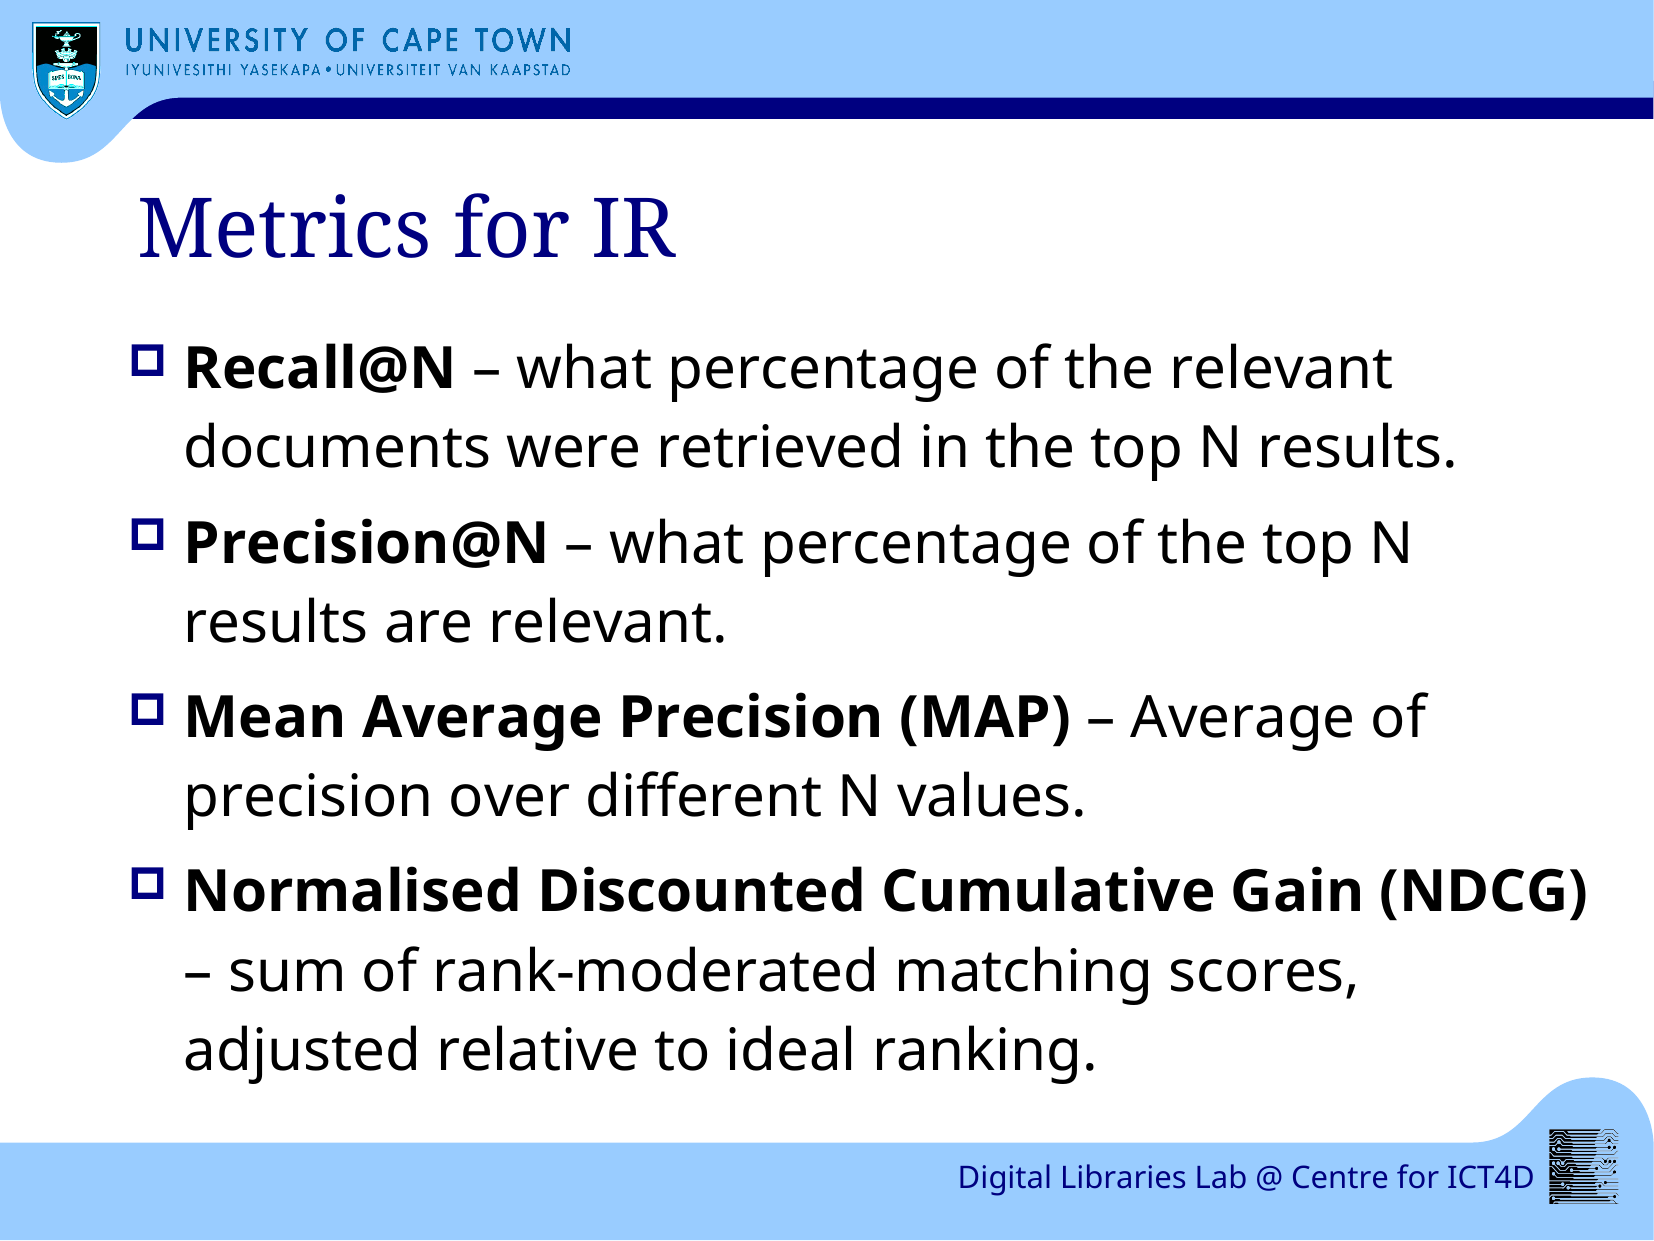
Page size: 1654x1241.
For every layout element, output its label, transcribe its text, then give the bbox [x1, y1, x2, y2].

picture [122, 25, 573, 78]
title Metrics for IR [137, 155, 1598, 296]
list Recall@N – what percentage of the relevant documents were retrieved in the top N results. Precision@N – what percentage of the top N results are relevant. Mean Average Precision (MAP) – Average of precision over different N values. Normalised Discounted Cumulative Gain (NDCG) – sum of rank-moderated matching scores, adjusted relative to ideal ranking. [128, 326, 1597, 1046]
picture [32, 22, 101, 120]
picture [1549, 1129, 1619, 1204]
